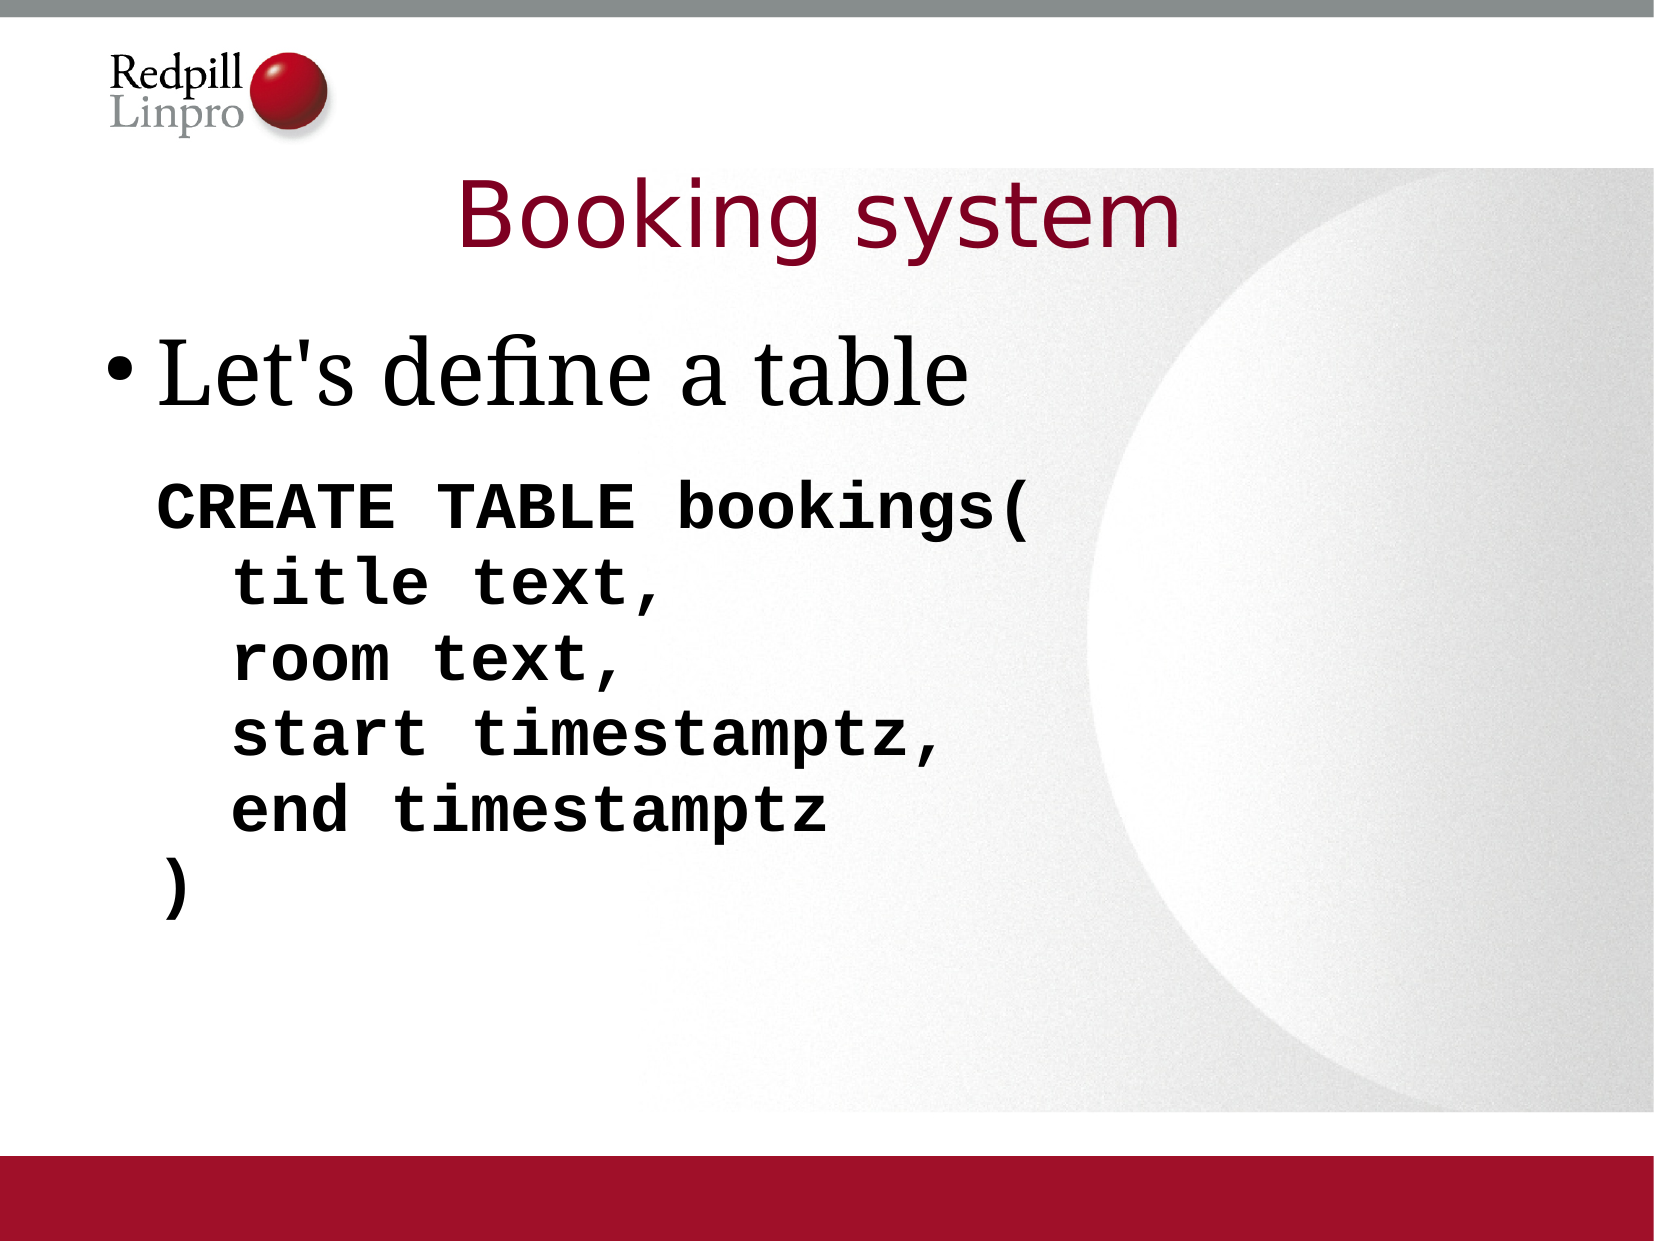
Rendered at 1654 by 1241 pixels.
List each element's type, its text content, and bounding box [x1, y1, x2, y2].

title Booking system [76, 147, 1565, 285]
picture [0, 0, 1654, 1241]
list Let's define a table CREATE TABLE bookings( title text, room text, start timestamptz, end timestamptz ) [85, 307, 1574, 1112]
